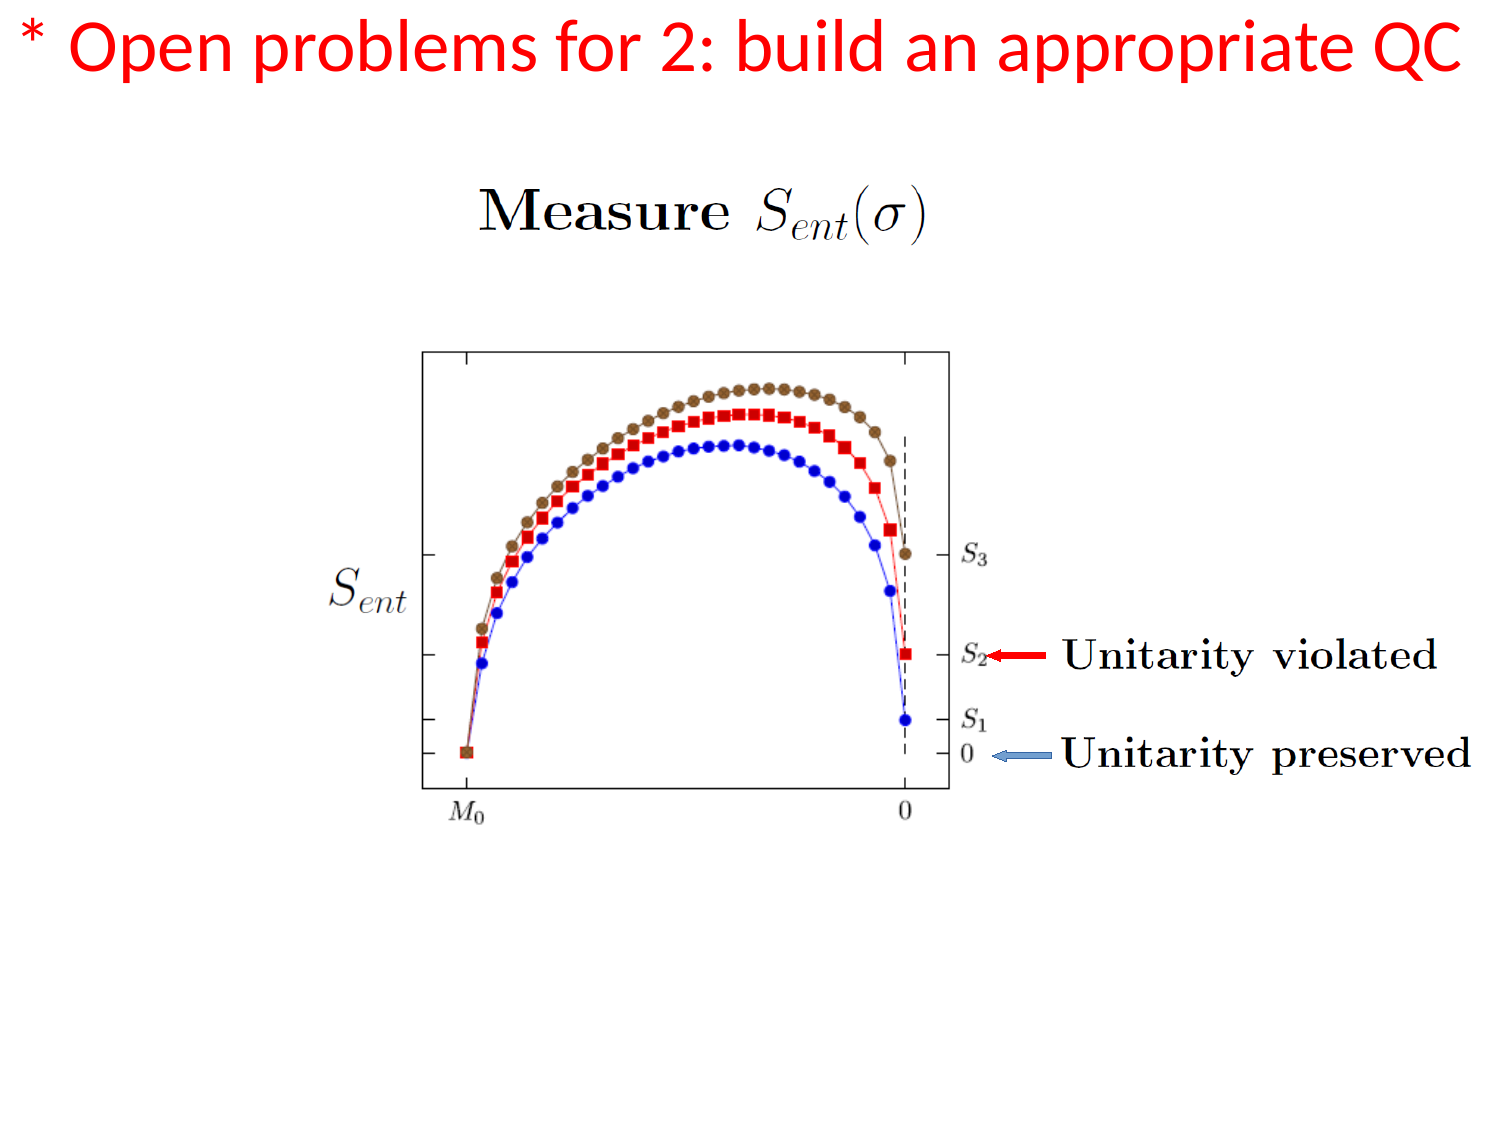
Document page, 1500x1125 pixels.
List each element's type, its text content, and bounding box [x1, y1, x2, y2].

picture [476, 224, 928, 261]
picture [317, 331, 1028, 841]
text_box * Open problems for 2: build an appropriate QC [0, 8, 1500, 224]
text_box [992, 750, 1052, 762]
picture [1062, 635, 1438, 680]
picture [1057, 731, 1483, 780]
text_box [986, 649, 1046, 662]
